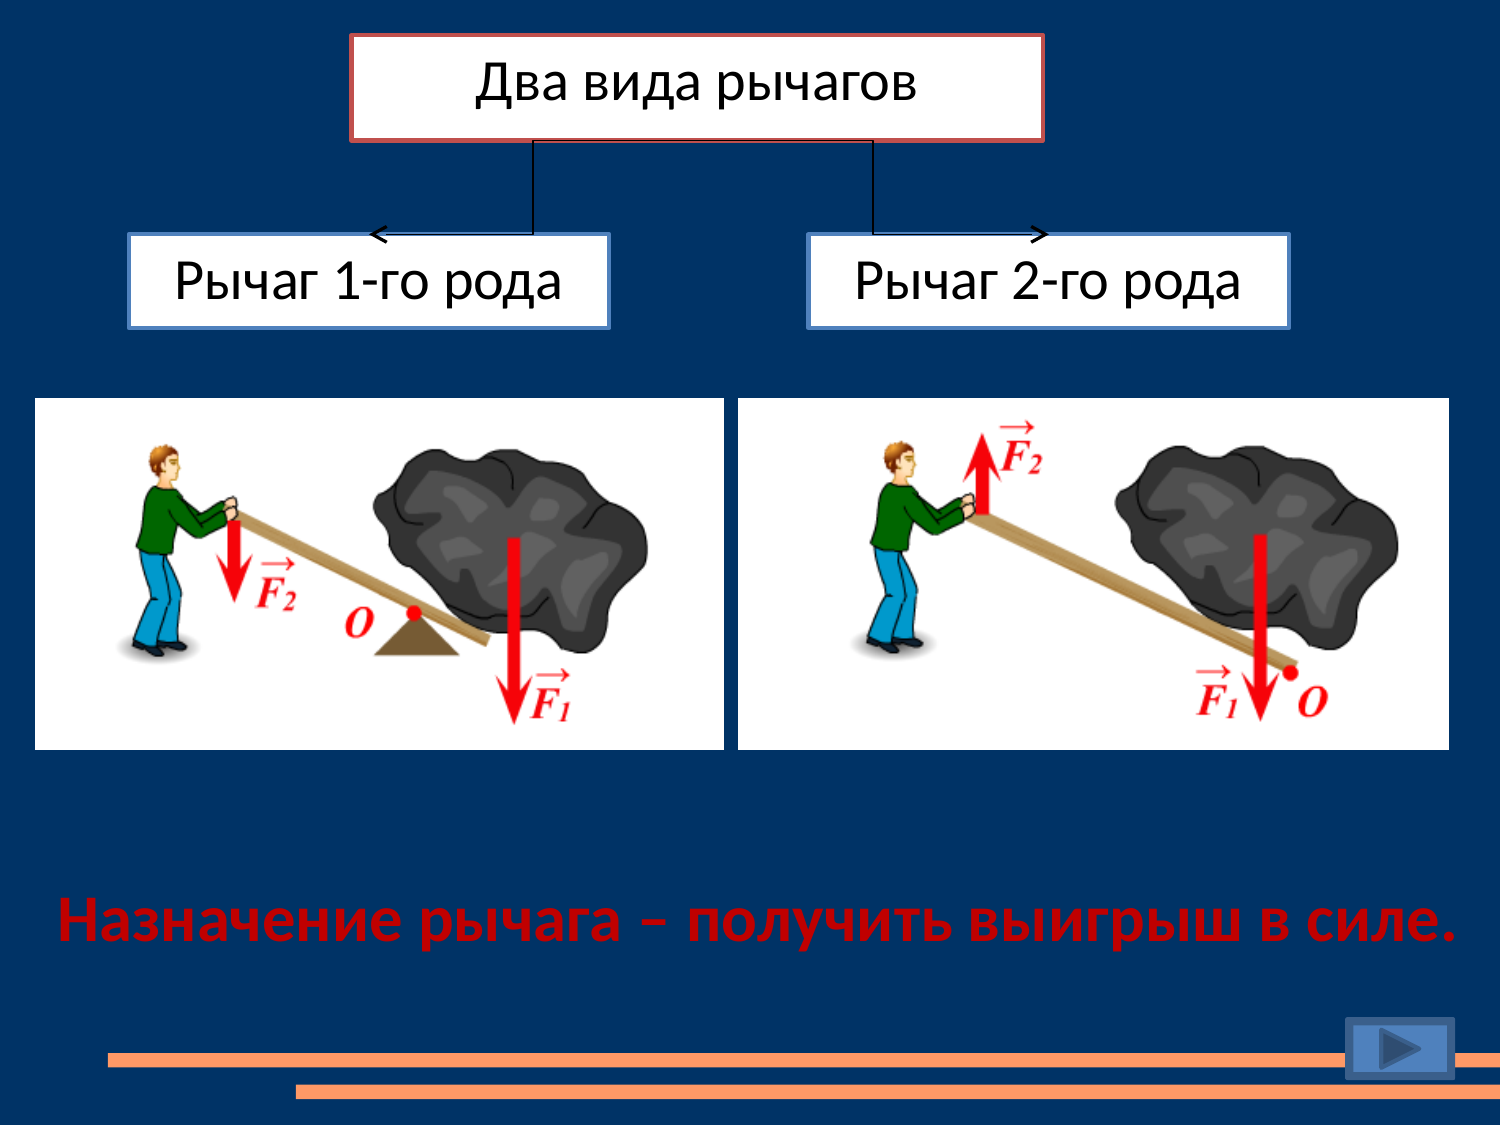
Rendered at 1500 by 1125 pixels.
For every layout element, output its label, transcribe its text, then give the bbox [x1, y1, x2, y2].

text_box Два вида рычагов [351, 35, 1043, 141]
text_box Рычаг 2-го рода [808, 234, 1289, 329]
text_box Назначение рычага – получить выигрыш в силе. [42, 867, 1474, 962]
text_box Рычаг 1-го рода [128, 234, 610, 329]
text_box [1348, 1019, 1454, 1079]
picture [35, 398, 724, 750]
picture [738, 398, 1449, 750]
